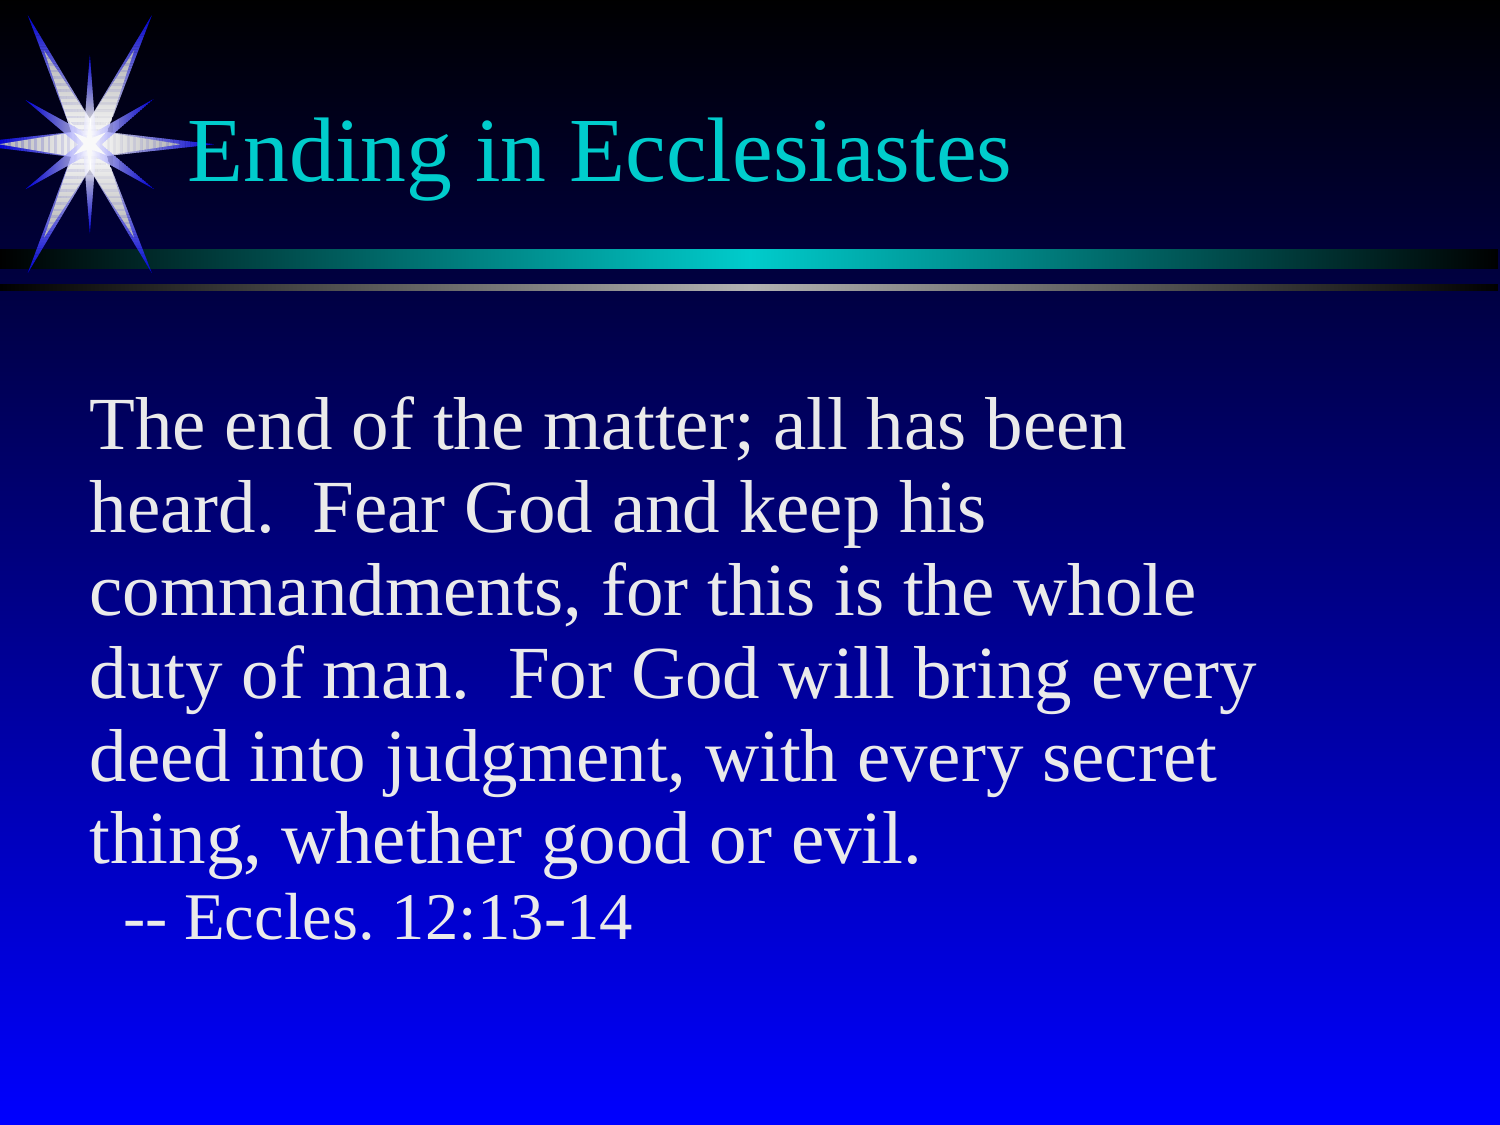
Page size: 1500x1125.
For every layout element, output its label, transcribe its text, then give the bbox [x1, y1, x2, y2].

text_box The end of the matter; all has been heard. Fear God and keep his commandments, for this is the whole duty of man. For God will bring every deed into judgment, with every secret thing, whether good or evil. -- Eccles. 12:13-14 [75, 375, 1313, 962]
title Ending in Ecclesiastes [187, 63, 1463, 237]
